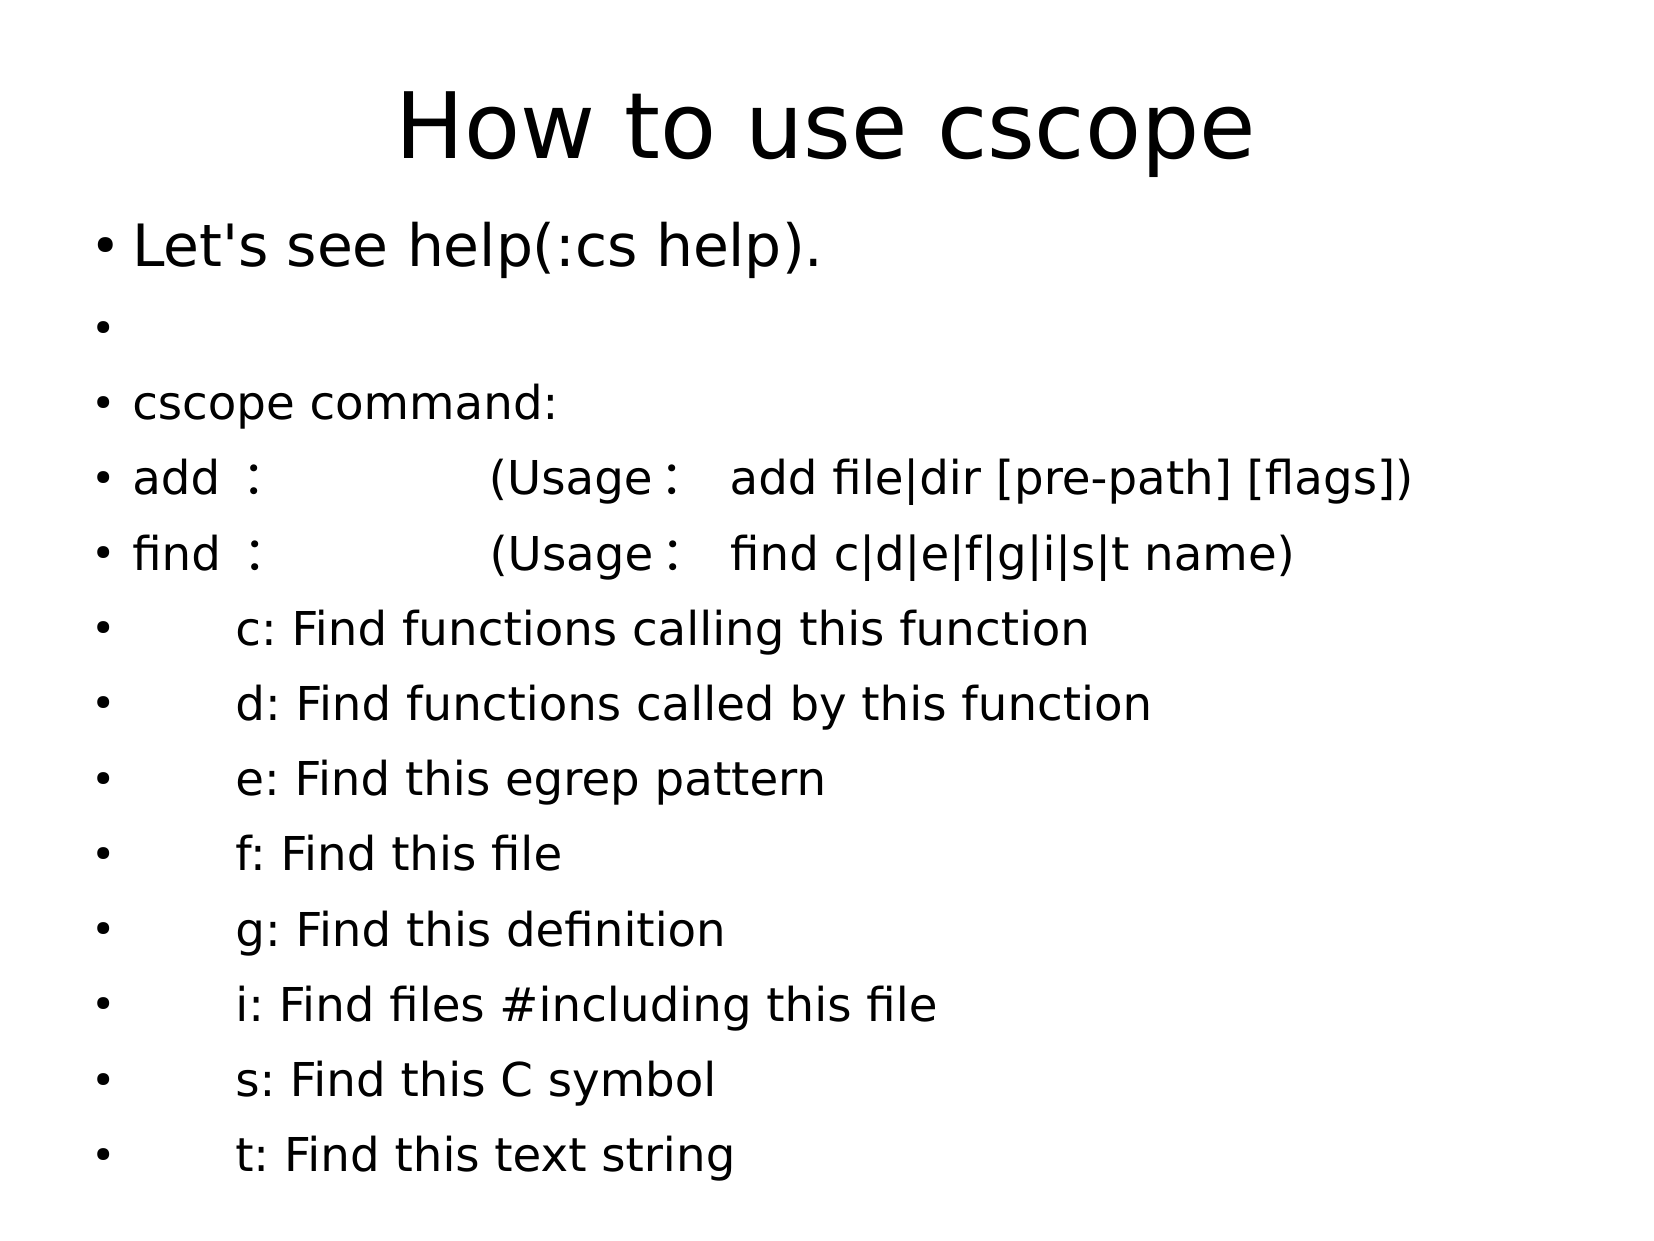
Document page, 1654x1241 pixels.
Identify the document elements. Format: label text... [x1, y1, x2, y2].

list Let's see help(:cs help). cscope command: add ： (Usage： add file|dir [pre-path] [flags]) find ： (Usage： find c|d|e|f|g|i|s|t name) c: Find functions calling this function d: Find functions called by this function e: Find this egrep pattern f: Find this file g: Find this definition i: Find files #including this file s: Find this C symbol t: Find this text string [82, 212, 1538, 1193]
title How to use cscope [82, 23, 1571, 231]
